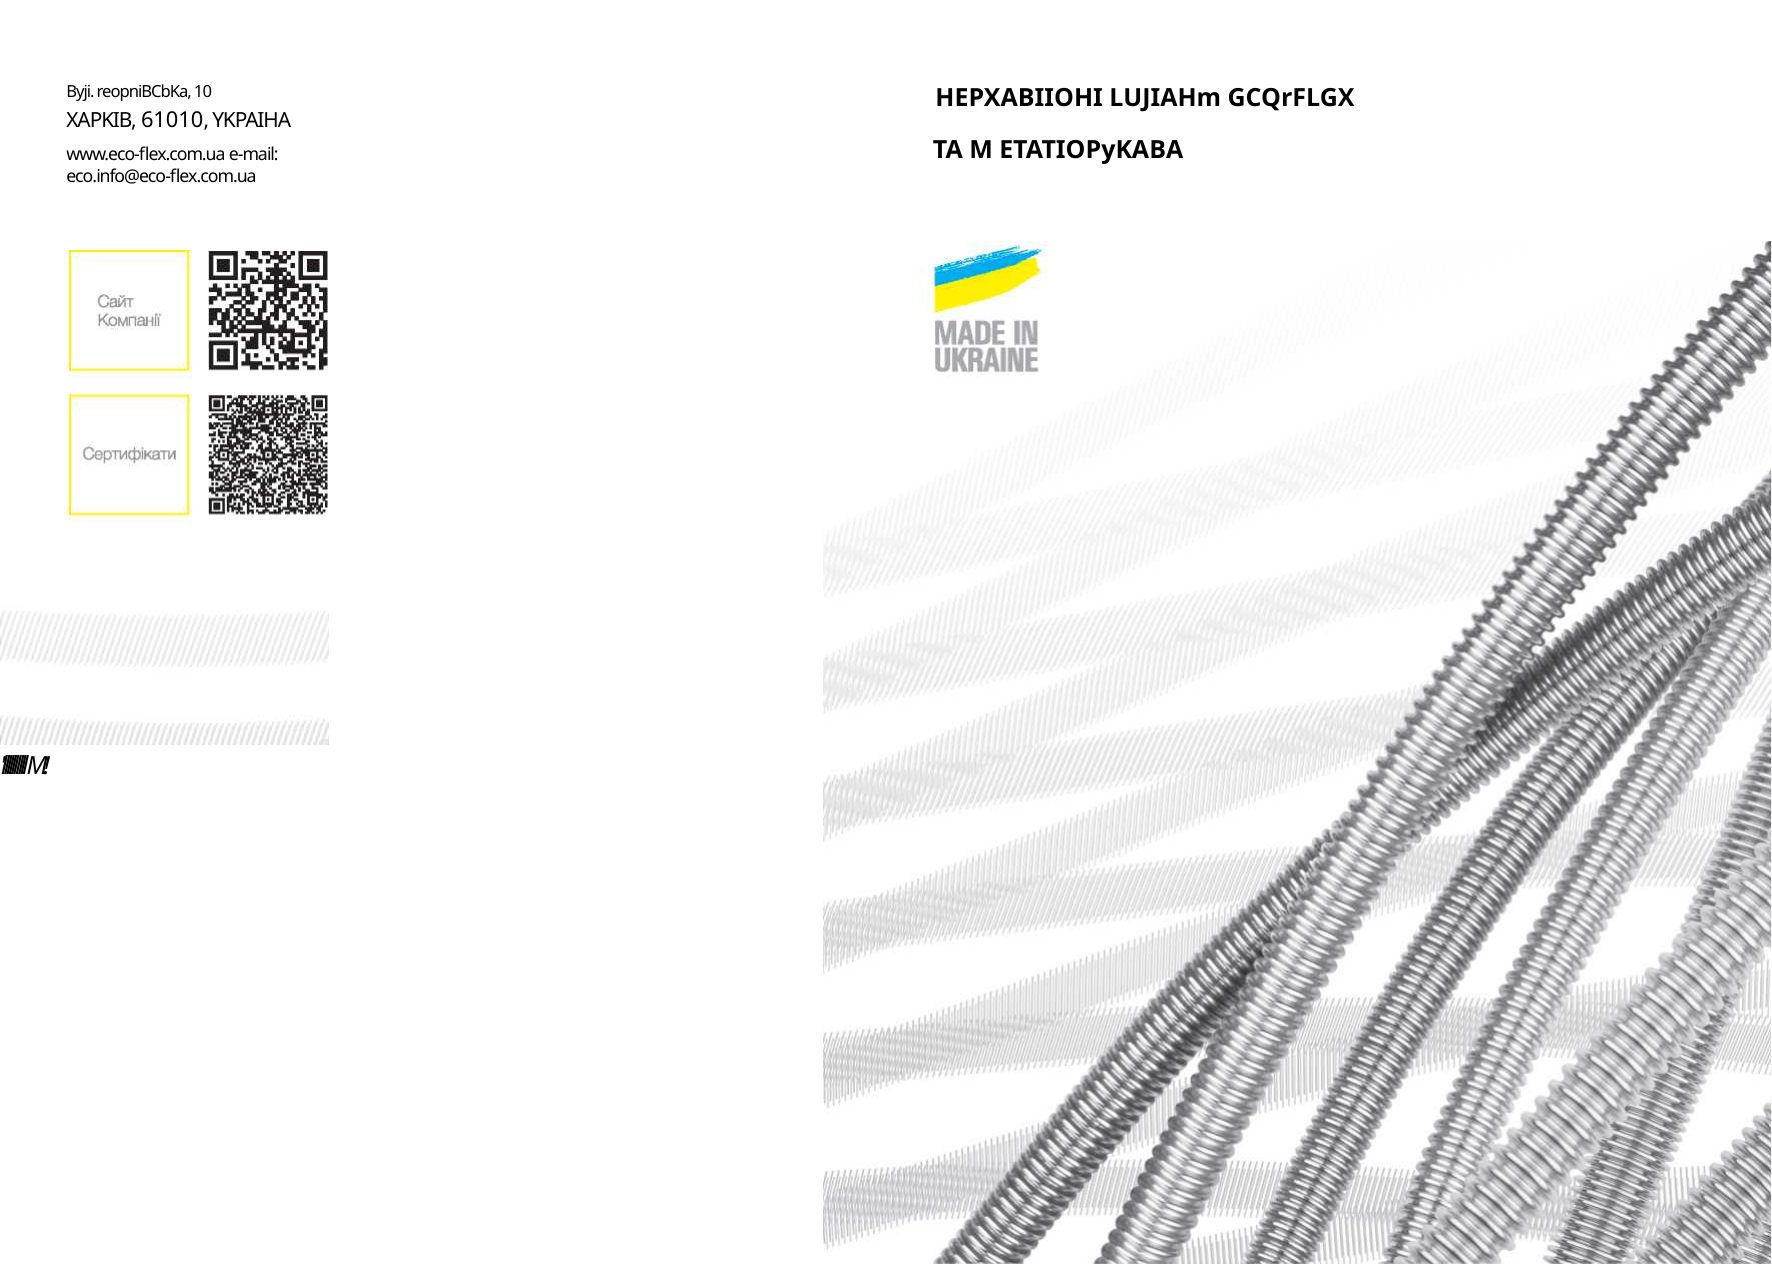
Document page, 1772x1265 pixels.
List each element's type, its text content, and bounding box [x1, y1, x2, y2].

text_box 'llllllllll M! [0, 749, 163, 772]
picture [0, 250, 329, 745]
text_box www.eco-flex.com.ua e-mail: eco.info@eco-flex.com.ua [66, 146, 353, 185]
text_box TA M ETATIOPyKABA [933, 134, 1379, 173]
picture [823, 242, 1772, 1264]
text_box Byji. reopniBCbKa, 10 XAPKIB, 61010, YKPAIHA [66, 81, 353, 129]
text_box HEPXABIIOHI LUJIAHm GCQrFLGX [935, 81, 1721, 122]
